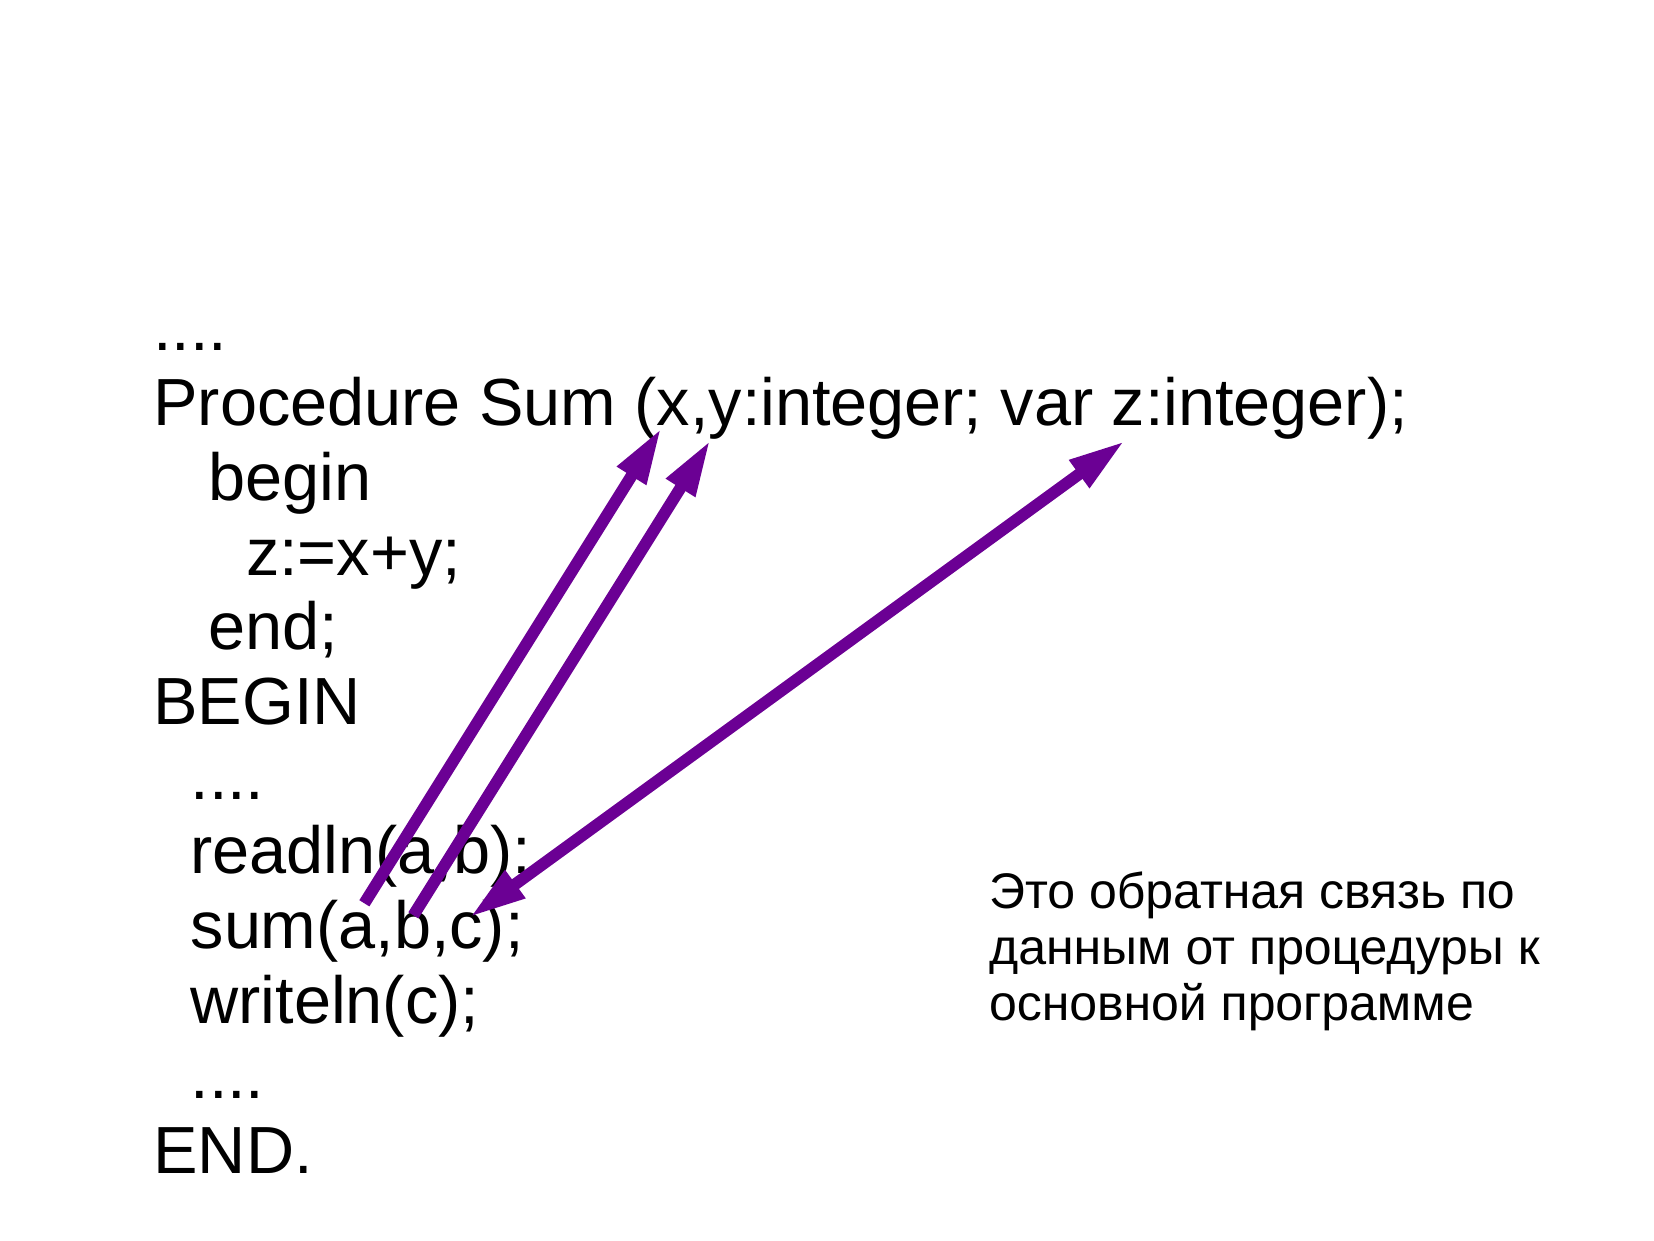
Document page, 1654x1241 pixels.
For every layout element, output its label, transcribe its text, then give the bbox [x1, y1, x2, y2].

list .... Procedure Sum (x,y:integer; var z:integer); begin z:=x+y; end; BEGIN .... readln(a,b); sum(a,b,c); writeln(c); .... END. [82, 290, 1571, 1188]
text_box Это обратная связь по данным от процедуры к основной программе [974, 856, 1565, 1039]
